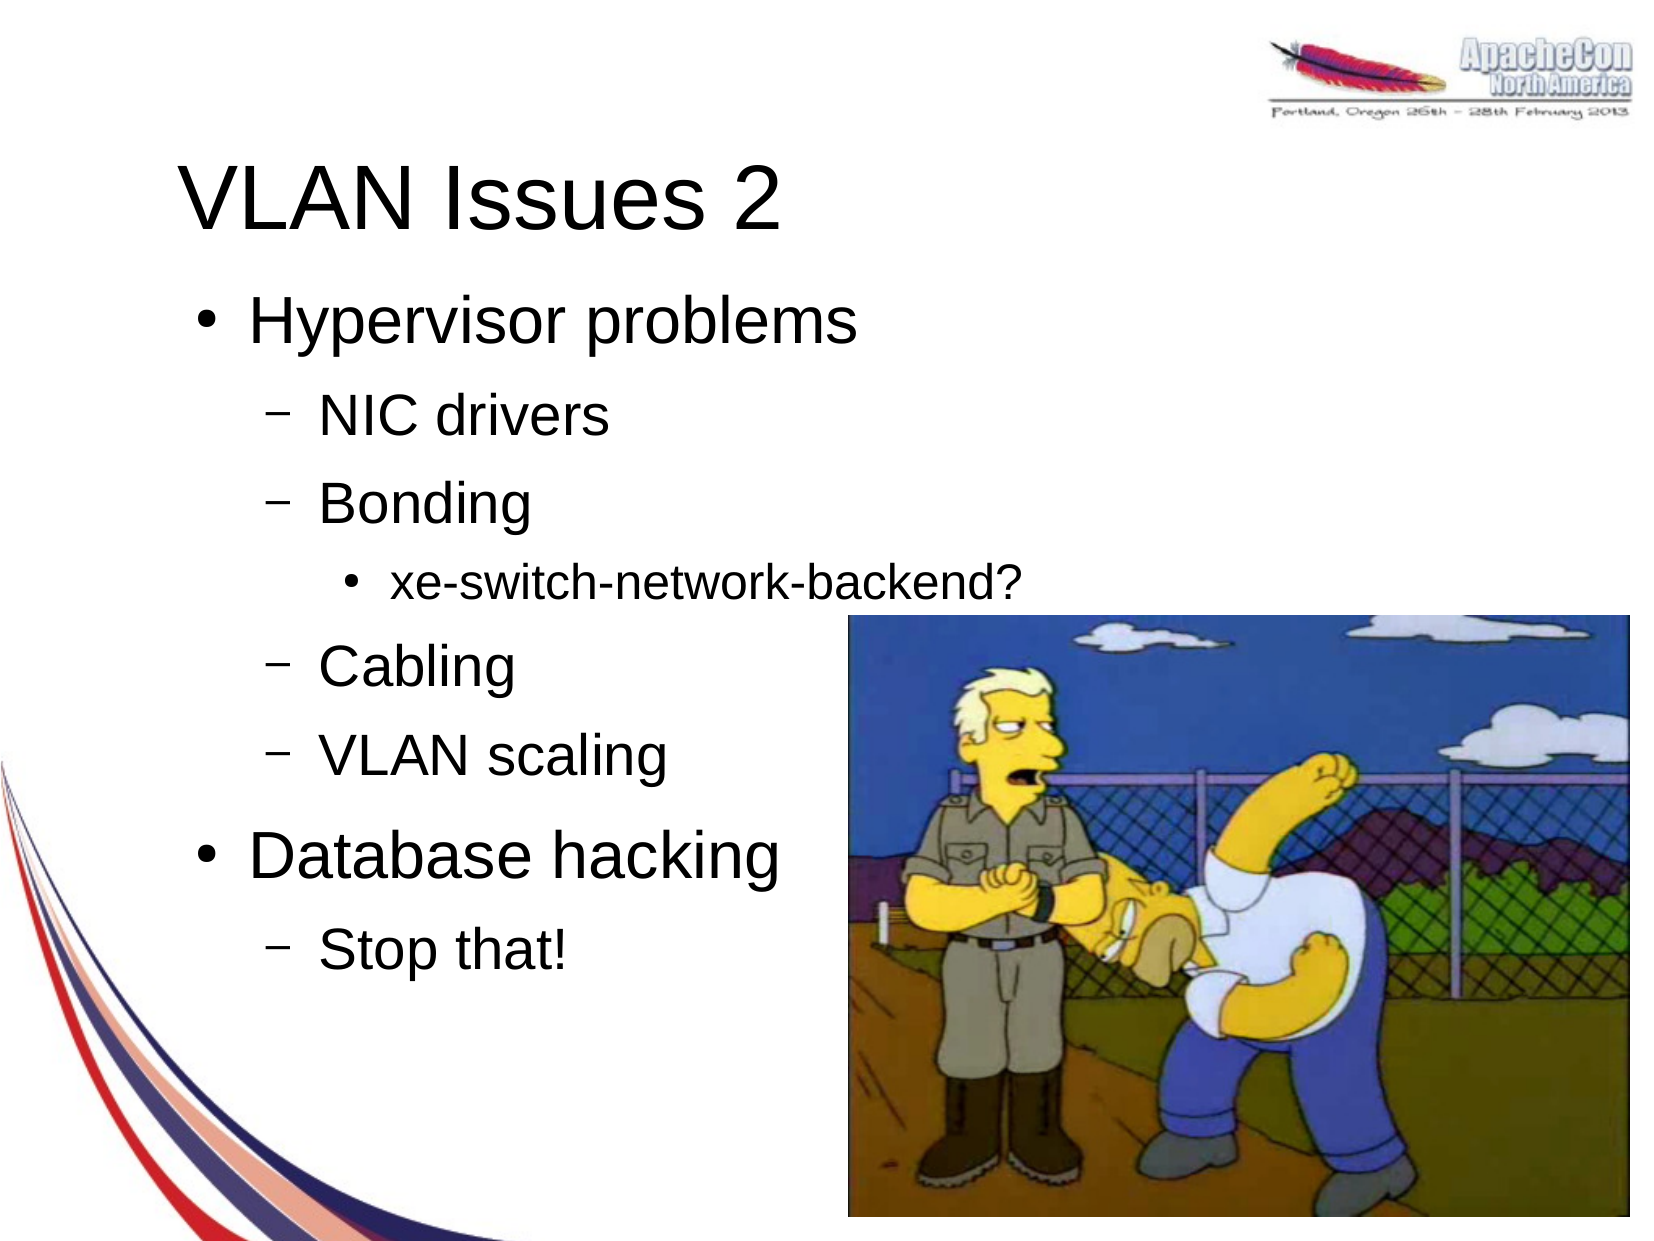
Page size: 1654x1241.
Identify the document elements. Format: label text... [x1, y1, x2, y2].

picture [0, 0, 1654, 1241]
list Hypervisor problems NIC drivers Bonding xe-switch-network-backend? Cabling VLAN scaling Database hacking Stop that! [177, 283, 1536, 990]
title VLAN Issues 2 [177, 146, 1536, 250]
